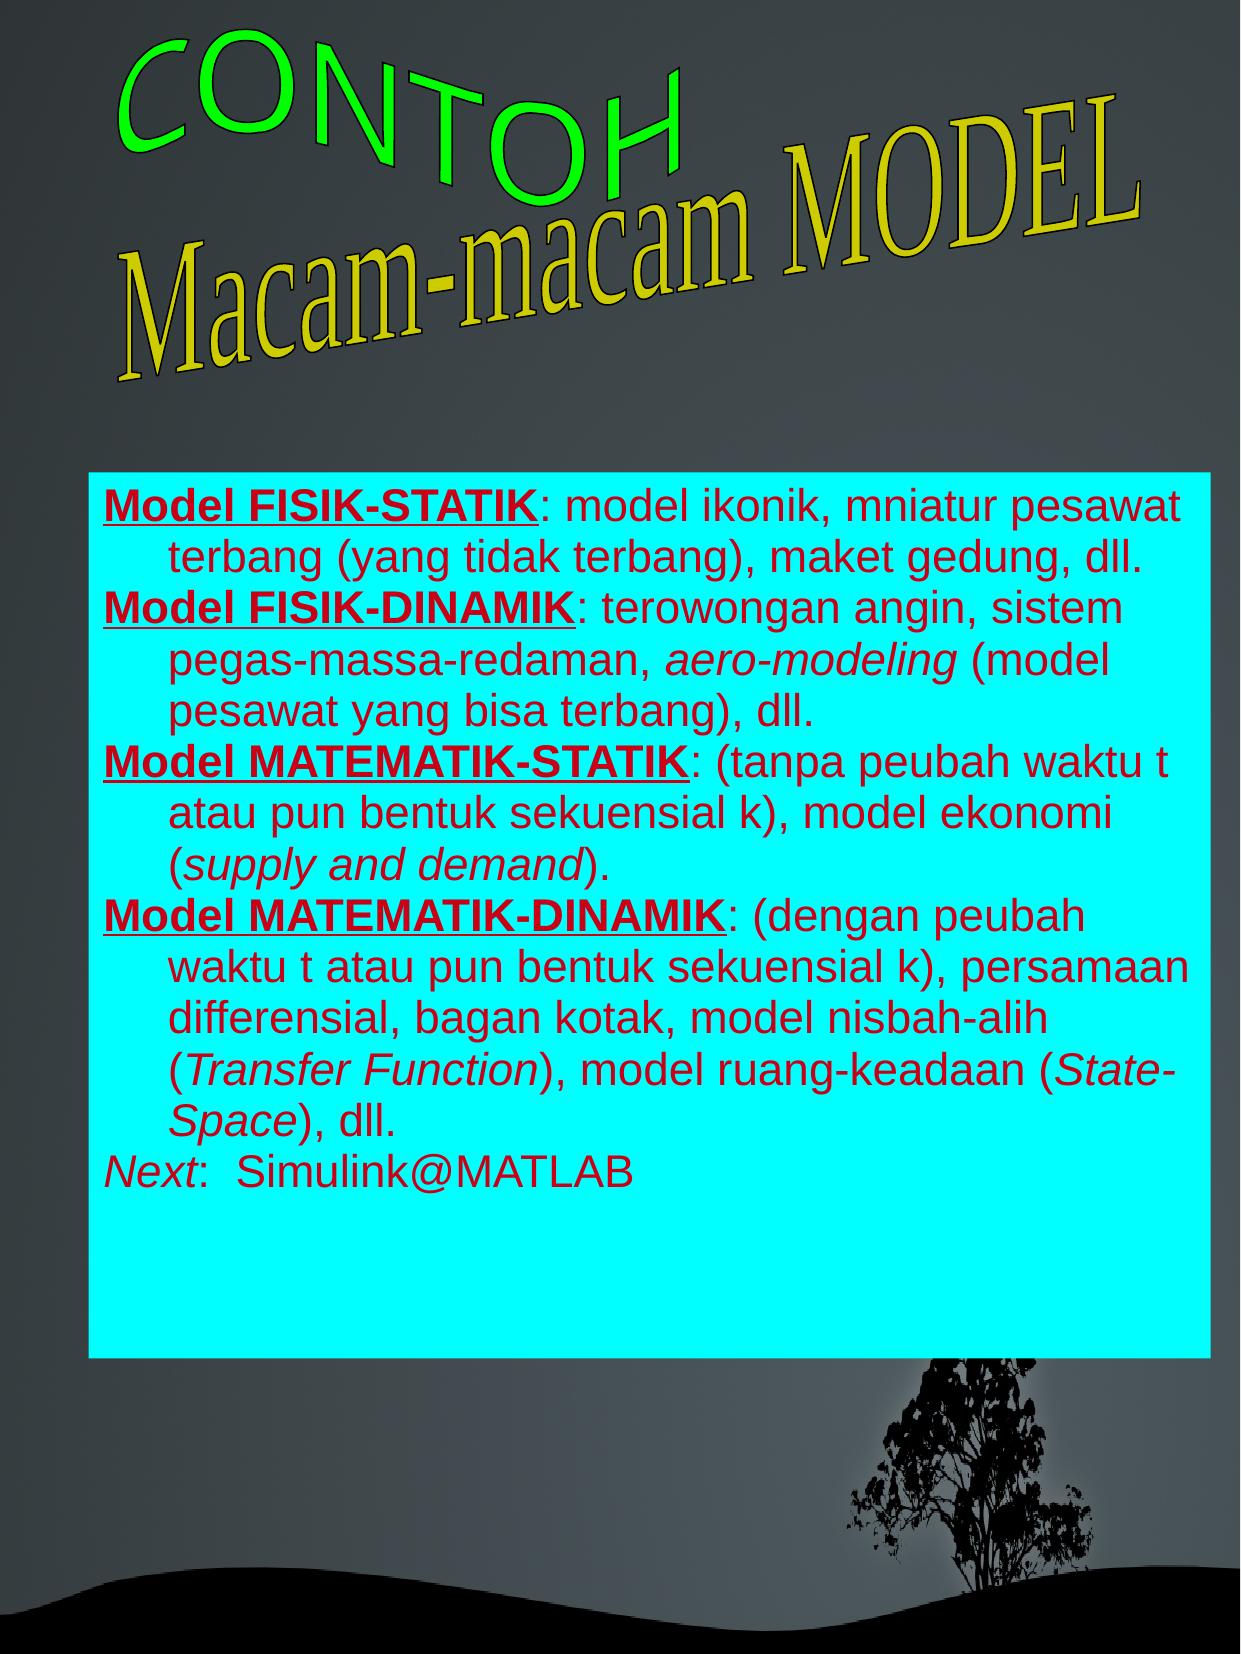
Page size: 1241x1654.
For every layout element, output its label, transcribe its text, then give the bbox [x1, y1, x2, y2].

text_box Model FISIK-STATIK: model ikonik, mniatur pesawat terbang (yang tidak terbang), maket gedung, dll. Model FISIK-DINAMIK: terowongan angin, sistem pegas-massa-redaman, aero-modeling (model pesawat yang bisa terbang), dll. Model MATEMATIK-STATIK: (tanpa peubah waktu t atau pun bentuk sekuensial k), model ekonomi (supply and demand). Model MATEMATIK-DINAMIK: (dengan peubah waktu t atau pun bentuk sekuensial k), persamaan differensial, bagan kotak, model nisbah-alih (Transfer Function), model ruang-keadaan (State-Space), dll. Next: Simulink@MATLAB [88, 472, 1211, 1359]
text_box Macam-macam MODEL [1023, 100, 1079, 237]
text_box Macam-macam MODEL [541, 218, 583, 314]
text_box Macam-macam MODEL [210, 272, 251, 368]
text_box CONTOH [607, 67, 680, 201]
text_box Macam-macam MODEL [118, 240, 204, 382]
text_box Macam-macam MODEL [632, 204, 674, 300]
text_box Macam-macam MODEL [460, 225, 537, 327]
text_box Macam-macam MODEL [345, 243, 422, 346]
text_box Macam-macam MODEL [783, 133, 870, 275]
text_box CONTOH [409, 70, 484, 187]
picture [0, 0, 1241, 1654]
text_box CONTOH [490, 101, 585, 207]
text_box Macam-macam MODEL [427, 274, 455, 294]
text_box Macam-macam MODEL [587, 210, 627, 305]
text_box Macam-macam MODEL [677, 190, 754, 293]
text_box CONTOH [316, 41, 395, 168]
text_box CONTOH [118, 39, 189, 153]
text_box CONTOH [199, 29, 294, 134]
text_box Macam-macam MODEL [301, 257, 343, 353]
text_box Macam-macam MODEL [256, 263, 295, 359]
text_box Macam-macam MODEL [876, 125, 943, 258]
text_box Macam-macam MODEL [1086, 93, 1141, 227]
text_box Macam-macam MODEL [949, 115, 1017, 249]
